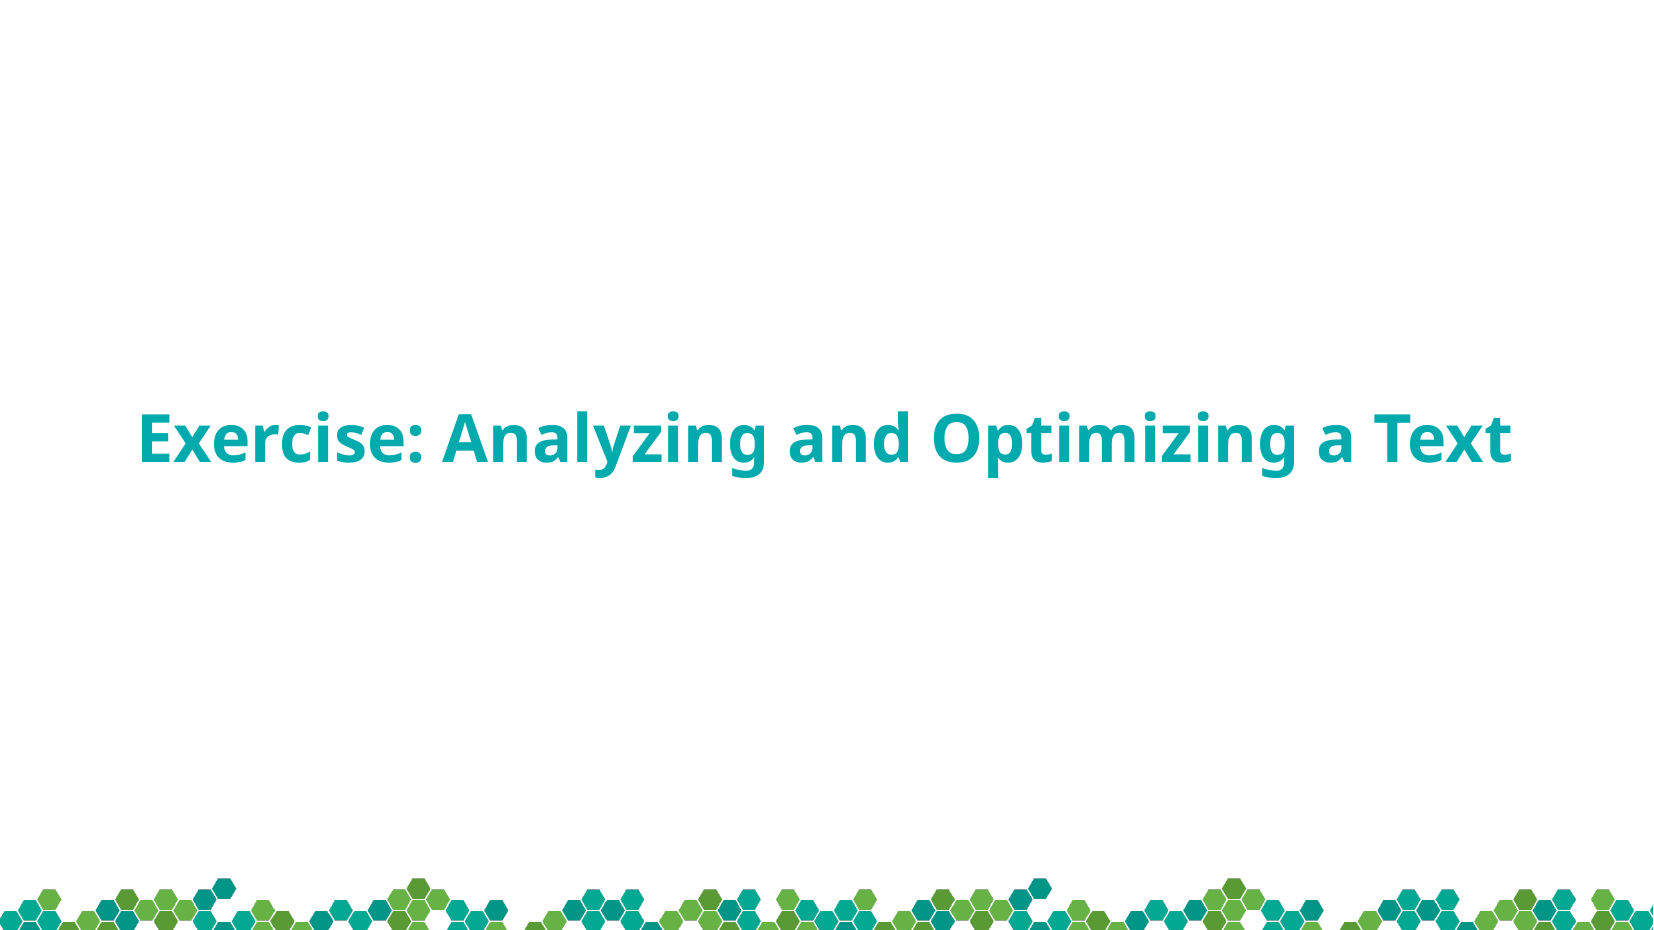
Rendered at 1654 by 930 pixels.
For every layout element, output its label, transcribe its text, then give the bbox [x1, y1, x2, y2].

picture [0, 870, 1654, 930]
title Exercise: Analyzing and Optimizing a Text [136, 358, 1625, 514]
